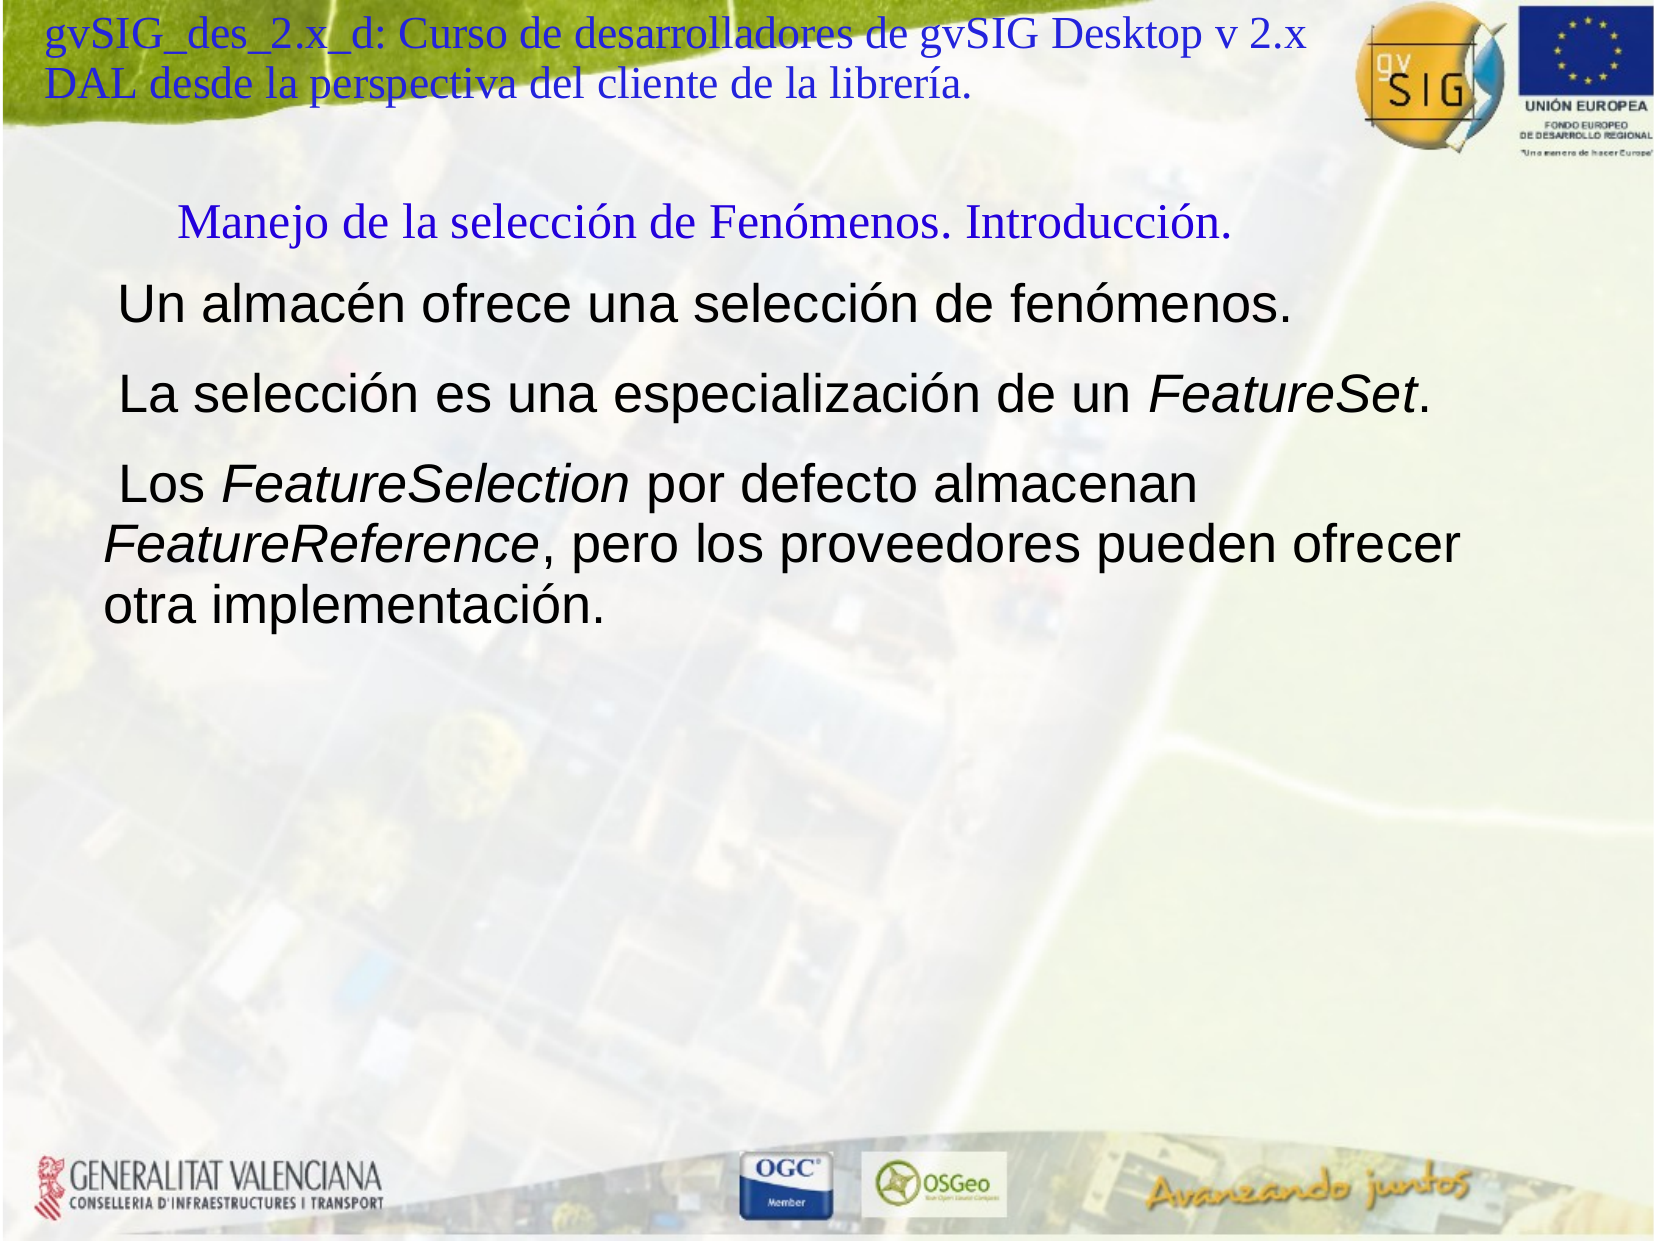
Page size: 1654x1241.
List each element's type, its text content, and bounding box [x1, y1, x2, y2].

text_box Un almacén ofrece una selección de fenómenos. La selección es una especialización de un FeatureSet. Los FeatureSelection por defecto almacenan FeatureReference, pero los proveedores pueden ofrecer otra implementación. [88, 265, 1565, 643]
title Manejo de la selección de Fenómenos. Introducción. [177, 88, 1329, 265]
picture [2, 0, 1654, 1241]
